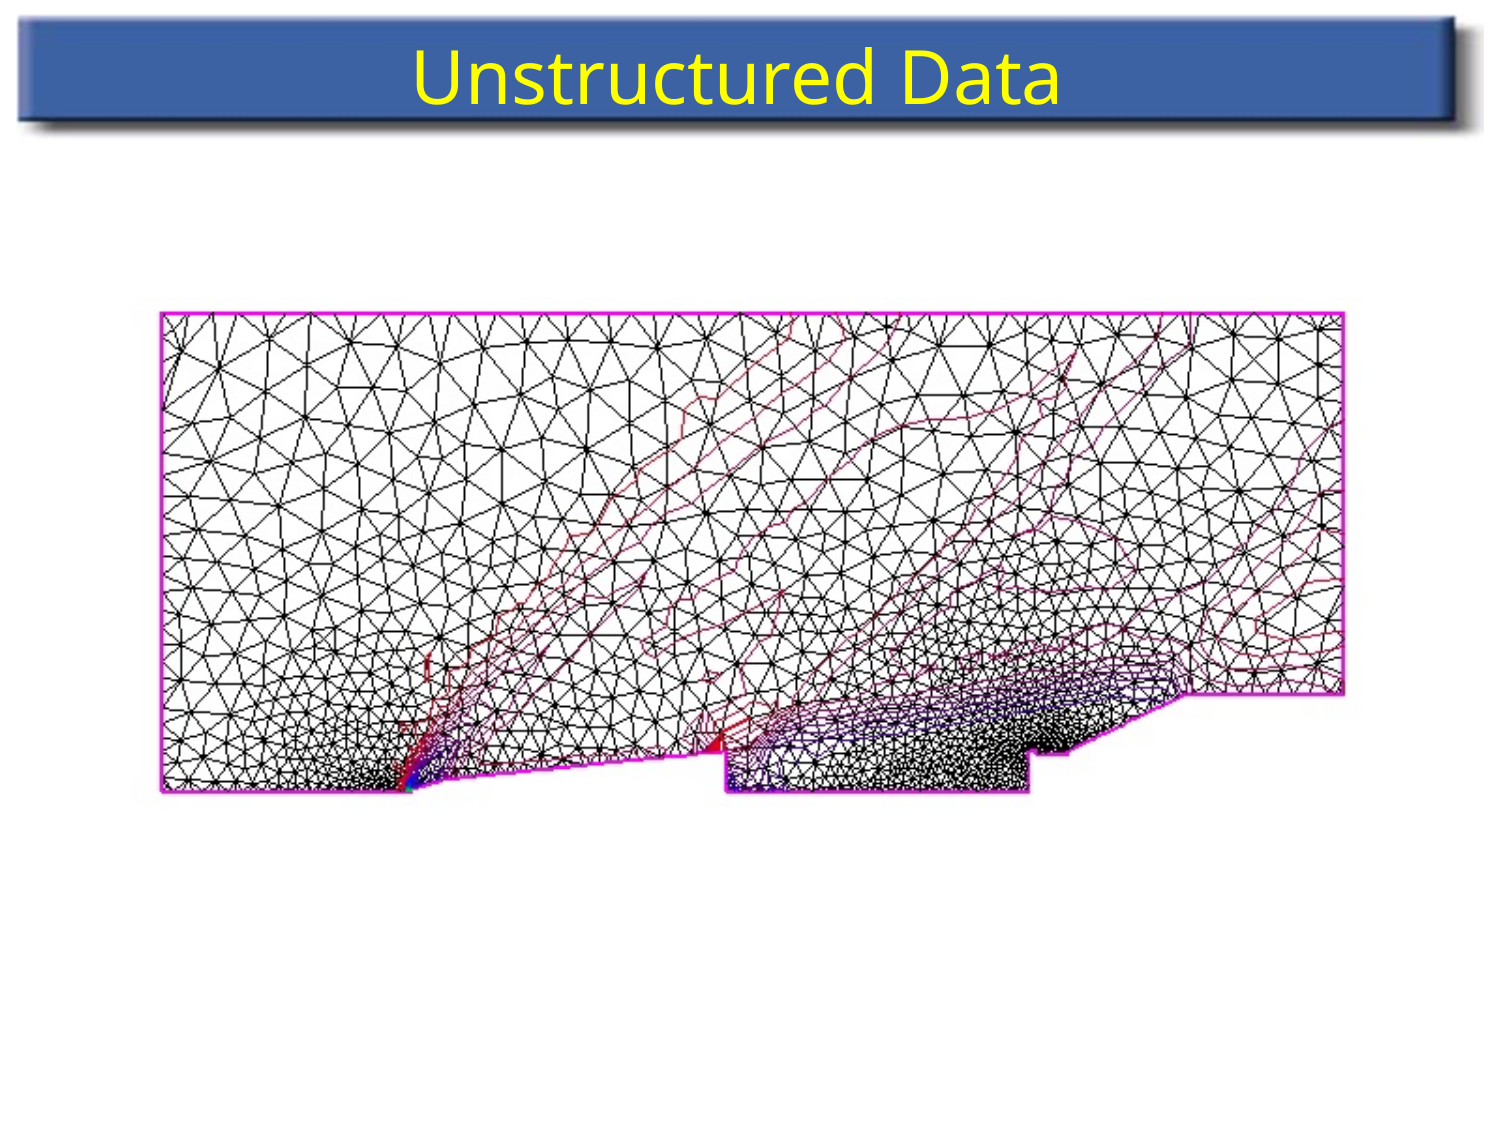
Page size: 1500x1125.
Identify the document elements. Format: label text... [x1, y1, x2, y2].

picture [16, 13, 1484, 141]
picture [132, 297, 1368, 828]
title Unstructured Data [99, 22, 1375, 128]
